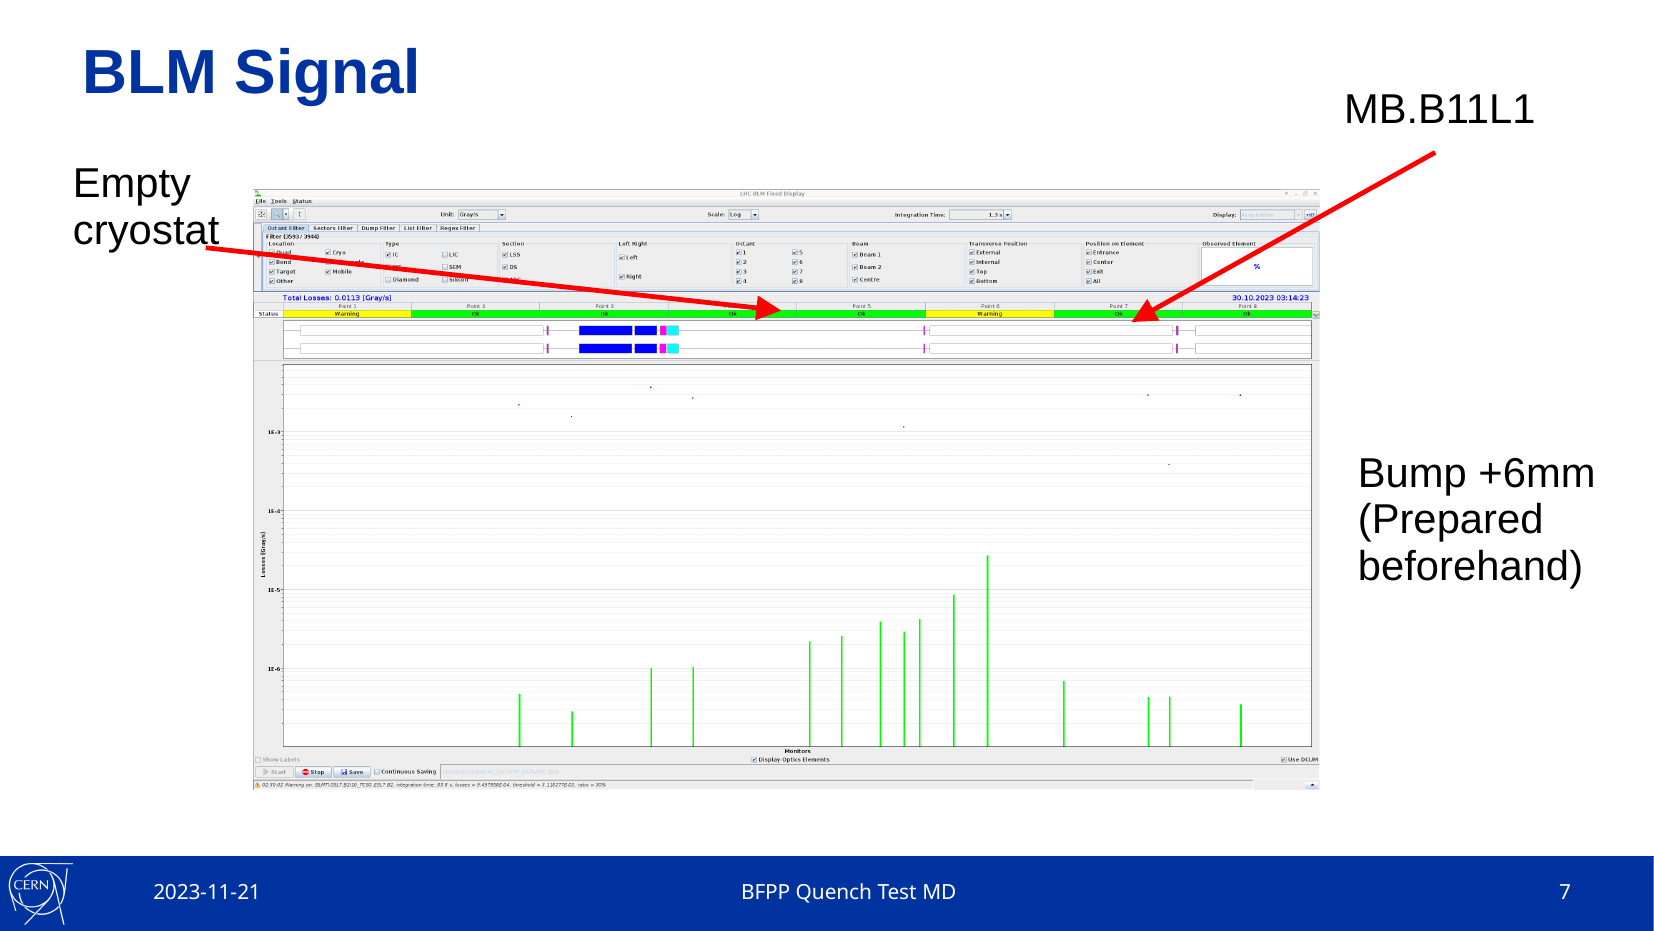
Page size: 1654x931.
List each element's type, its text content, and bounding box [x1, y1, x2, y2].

title BLM Signal [82, 36, 1571, 108]
text_box Empty cryostat [58, 152, 363, 261]
picture [5, 859, 78, 928]
picture [253, 189, 1320, 790]
text_box Bump +6mm (Prepared beforehand) [1343, 442, 1648, 597]
text_box MB.B11L1 [1329, 78, 1634, 140]
